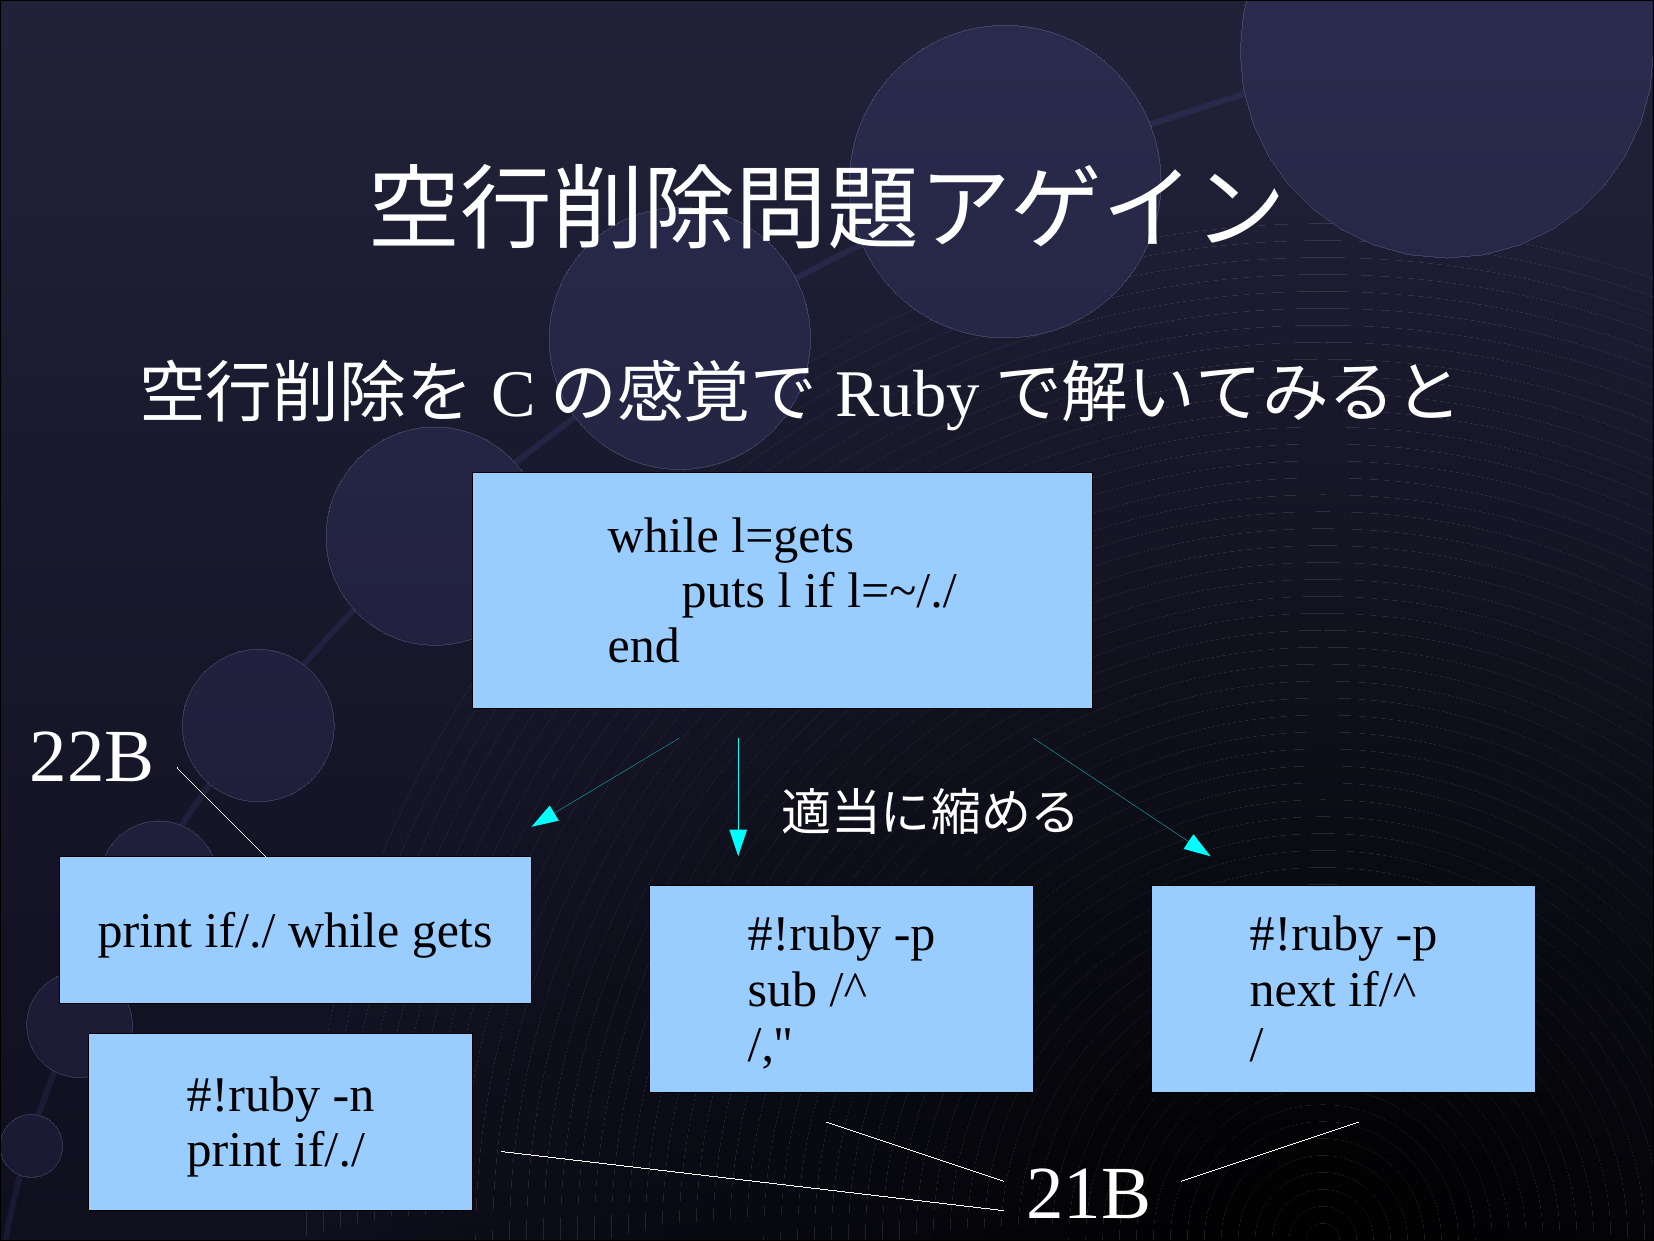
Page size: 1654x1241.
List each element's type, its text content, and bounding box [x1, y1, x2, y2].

text_box 21B [1026, 1151, 1152, 1235]
text_box 22B [29, 714, 155, 798]
text_box 適当に縮める [781, 776, 1082, 827]
list 空行削除をCの感覚でRubyで解いてみると [121, 344, 1534, 1127]
title 空行削除問題アゲイン [121, 102, 1534, 311]
text_box print if/./ while gets [59, 856, 532, 1004]
text_box #!ruby -n print if/./ [88, 1033, 473, 1211]
text_box #!ruby -p sub /^ /,'' [649, 885, 1034, 1093]
text_box #!ruby -p next if/^ / [1151, 885, 1536, 1093]
text_box while l=gets puts l if l=~/./ end [472, 472, 1093, 709]
